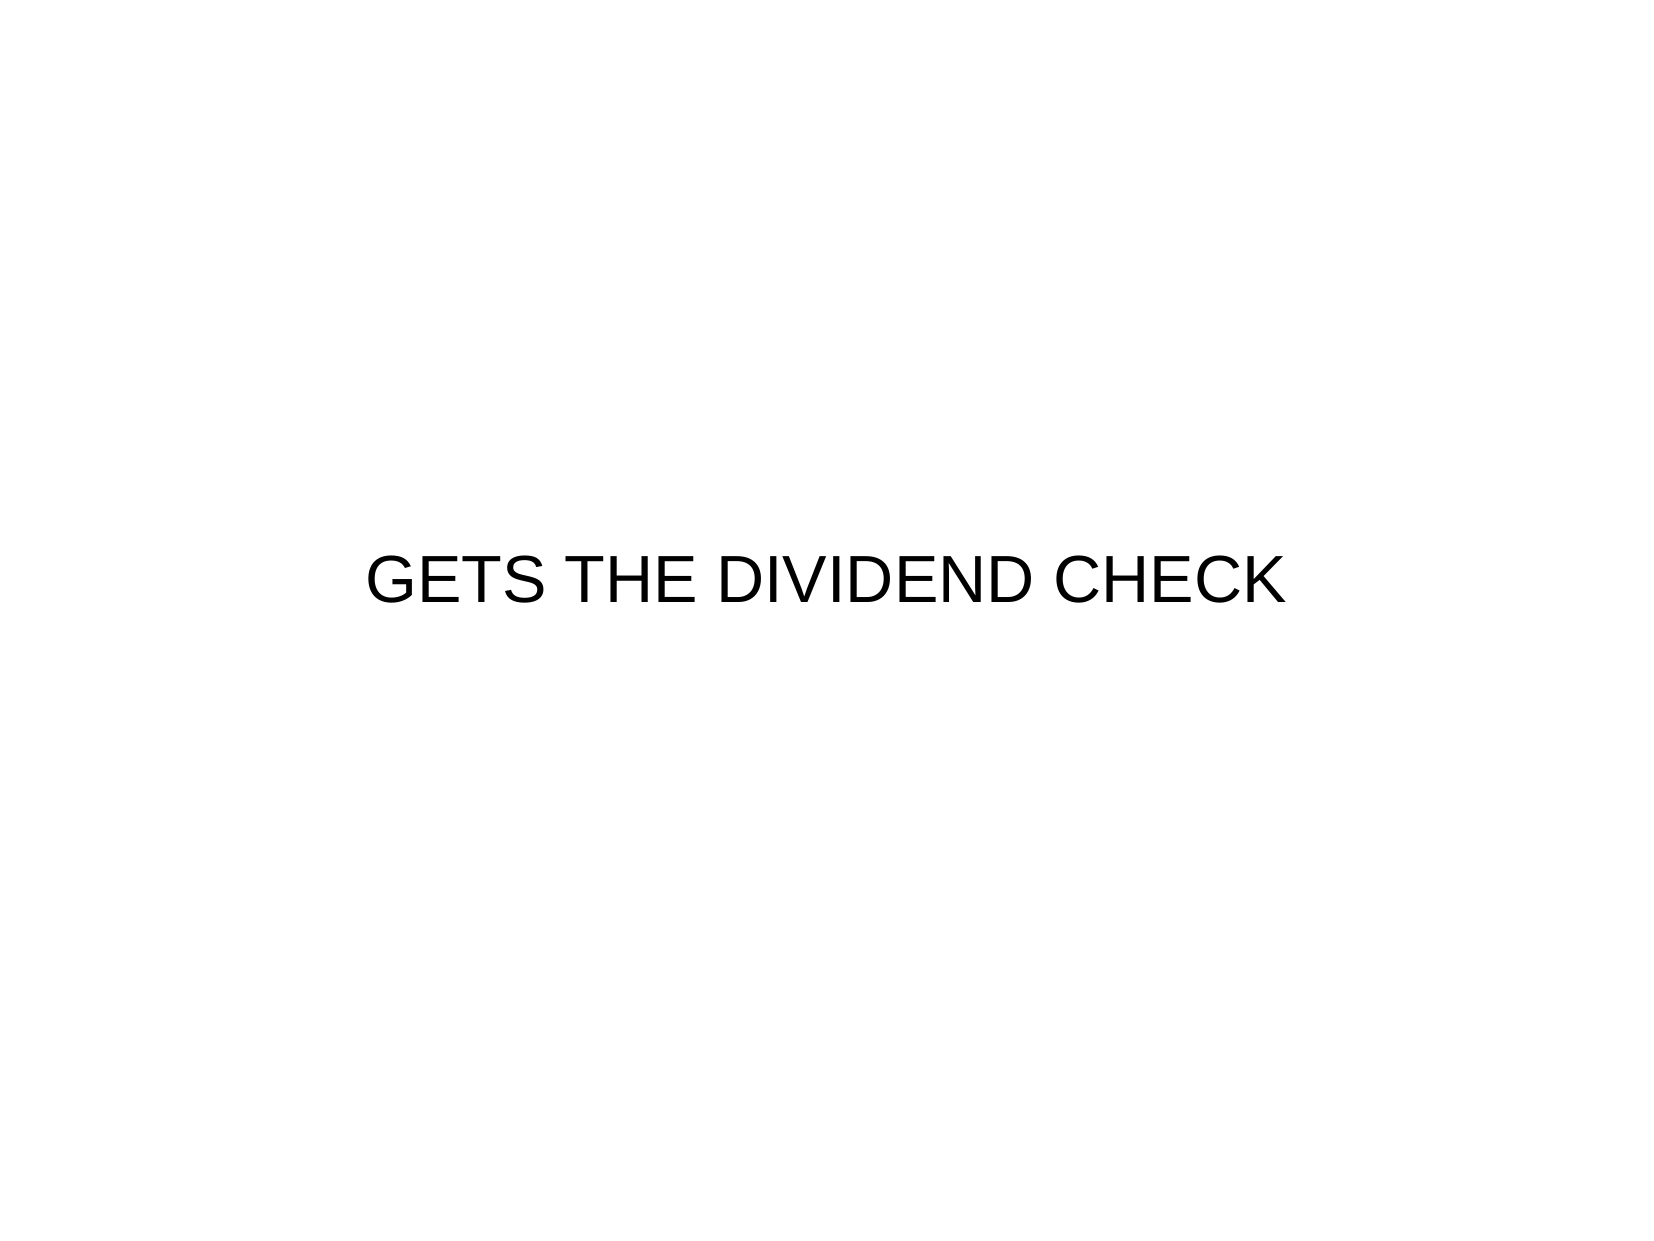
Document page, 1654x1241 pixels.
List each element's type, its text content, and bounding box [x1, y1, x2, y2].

subtitle GETS THE DIVIDEND CHECK [82, 49, 1571, 1109]
